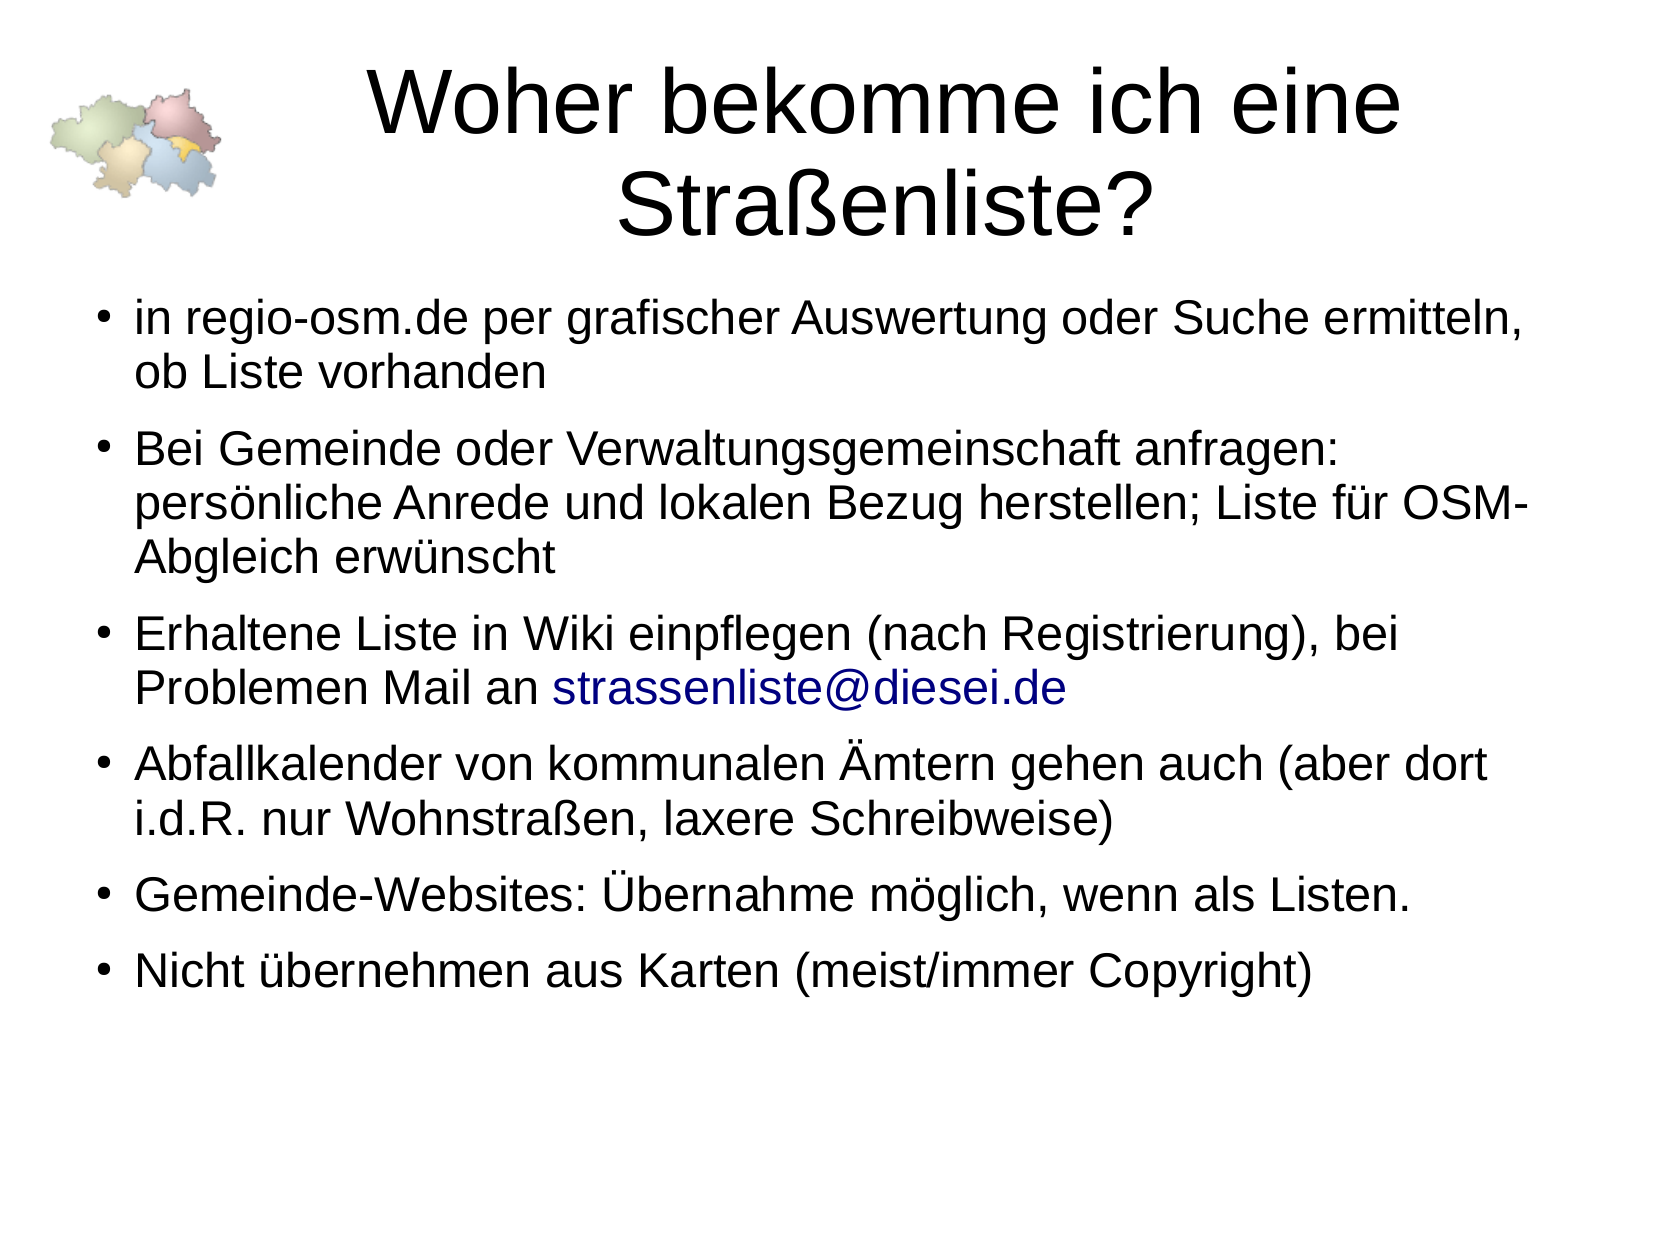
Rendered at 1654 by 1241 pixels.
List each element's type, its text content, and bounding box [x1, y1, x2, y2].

list in regio-osm.de per grafischer Auswertung oder Suche ermitteln, ob Liste vorhanden Bei Gemeinde oder Verwaltungsgemeinschaft anfragen: persönliche Anrede und lokalen Bezug herstellen; Liste für OSM-Abgleich erwünscht Erhaltene Liste in Wiki einpflegen (nach Registrierung), bei Problemen Mail an strassenliste@diesei.de Abfallkalender von kommunalen Ämtern gehen auch (aber dort i.d.R. nur Wohnstraßen, laxere Schreibweise) Gemeinde-Websites: Übernahme möglich, wenn als Listen. Nicht übernehmen aus Karten (meist/immer Copyright) [82, 290, 1571, 1010]
title Woher bekomme ich eine Straßenliste? [200, 49, 1571, 257]
picture [11, 68, 250, 225]
